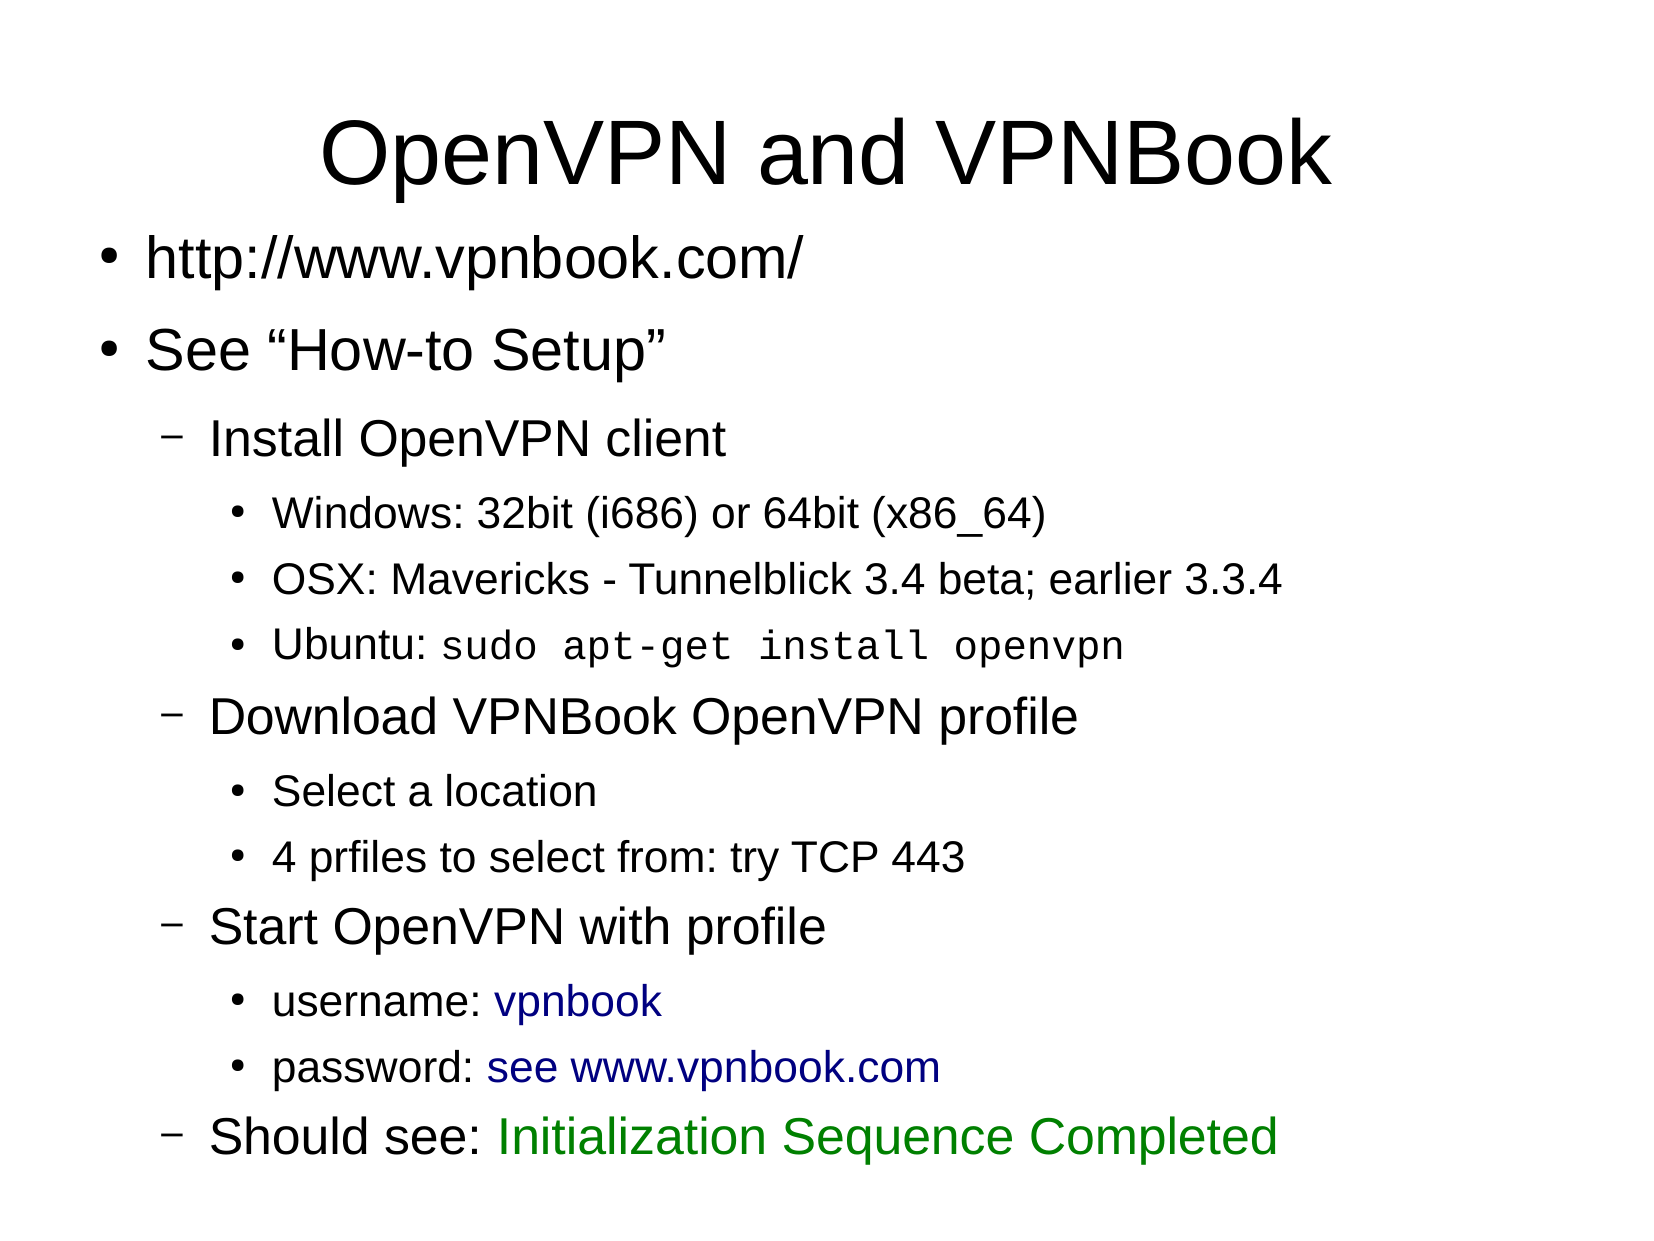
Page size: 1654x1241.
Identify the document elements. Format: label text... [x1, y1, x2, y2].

list http://www.vpnbook.com/ See “How-to Setup” Install OpenVPN client Windows: 32bit (i686) or 64bit (x86_64) OSX: Mavericks - Tunnelblick 3.4 beta; earlier 3.3.4 Ubuntu: sudo apt-get install openvpn Download VPNBook OpenVPN profile Select a location 4 prfiles to select from: try TCP 443 Start OpenVPN with profile username: vpnbook password: see www.vpnbook.com Should see: Initialization Sequence Completed [82, 224, 1571, 1170]
title OpenVPN and VPNBook [82, 49, 1571, 224]
